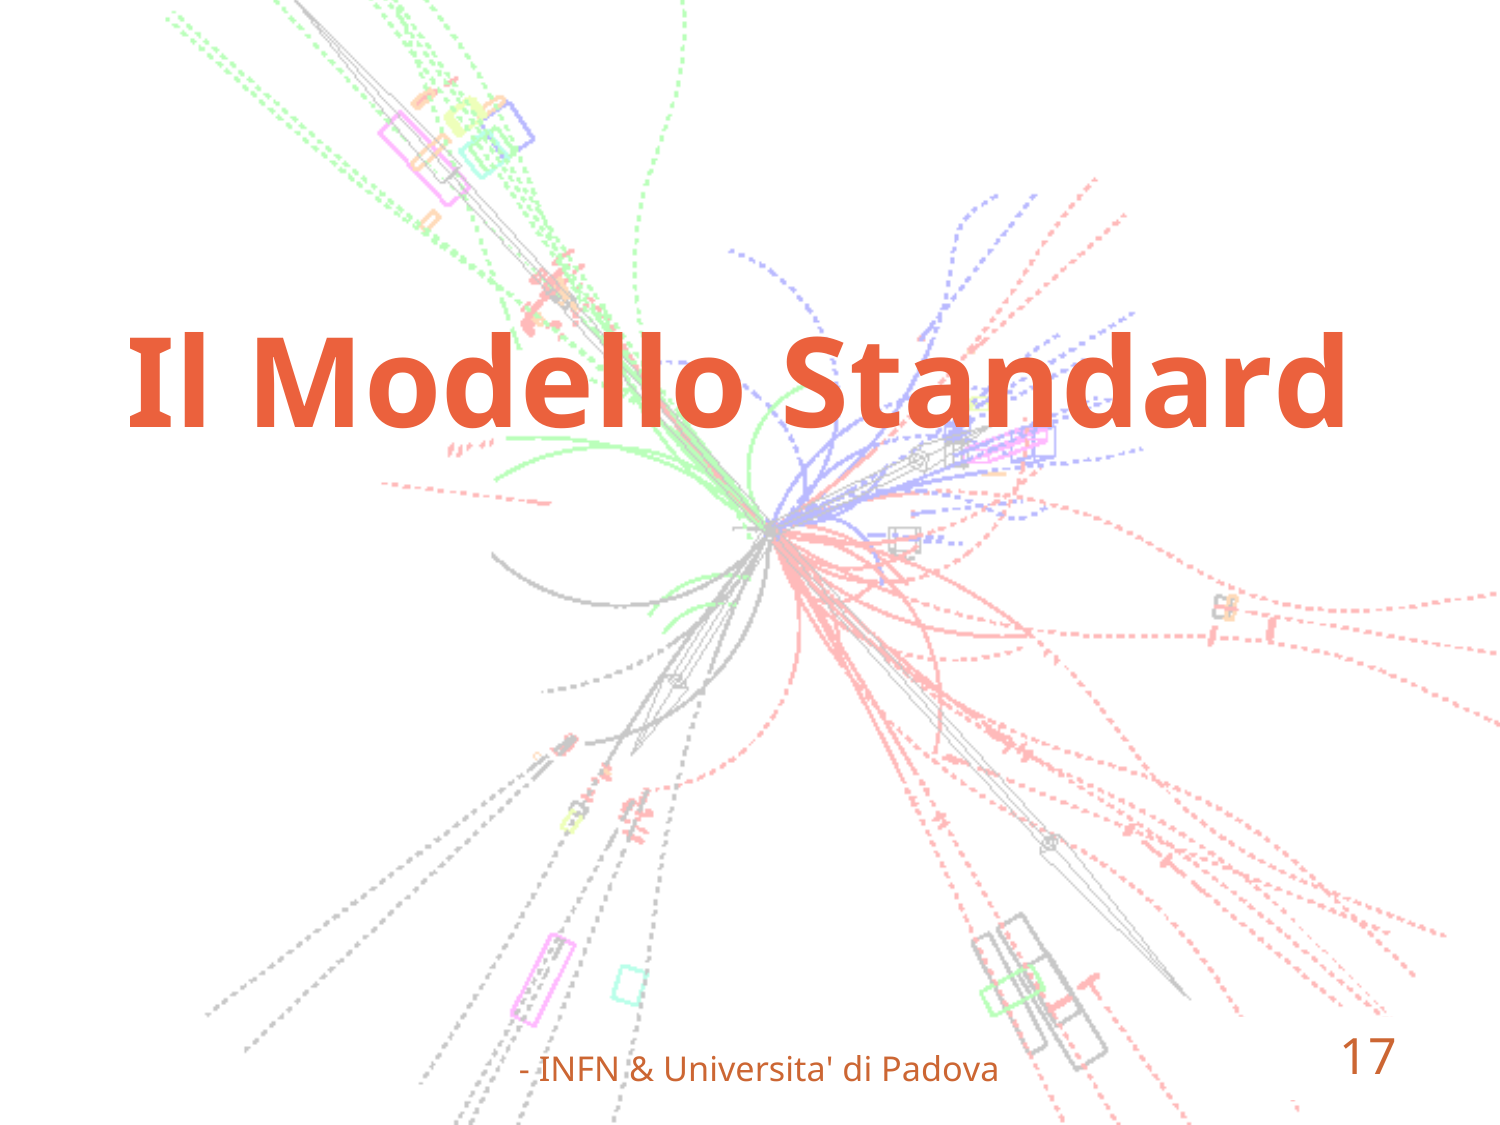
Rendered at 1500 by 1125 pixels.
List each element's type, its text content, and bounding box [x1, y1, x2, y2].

text_box Il Modello Standard [112, 295, 1369, 461]
picture [0, 0, 1500, 1125]
